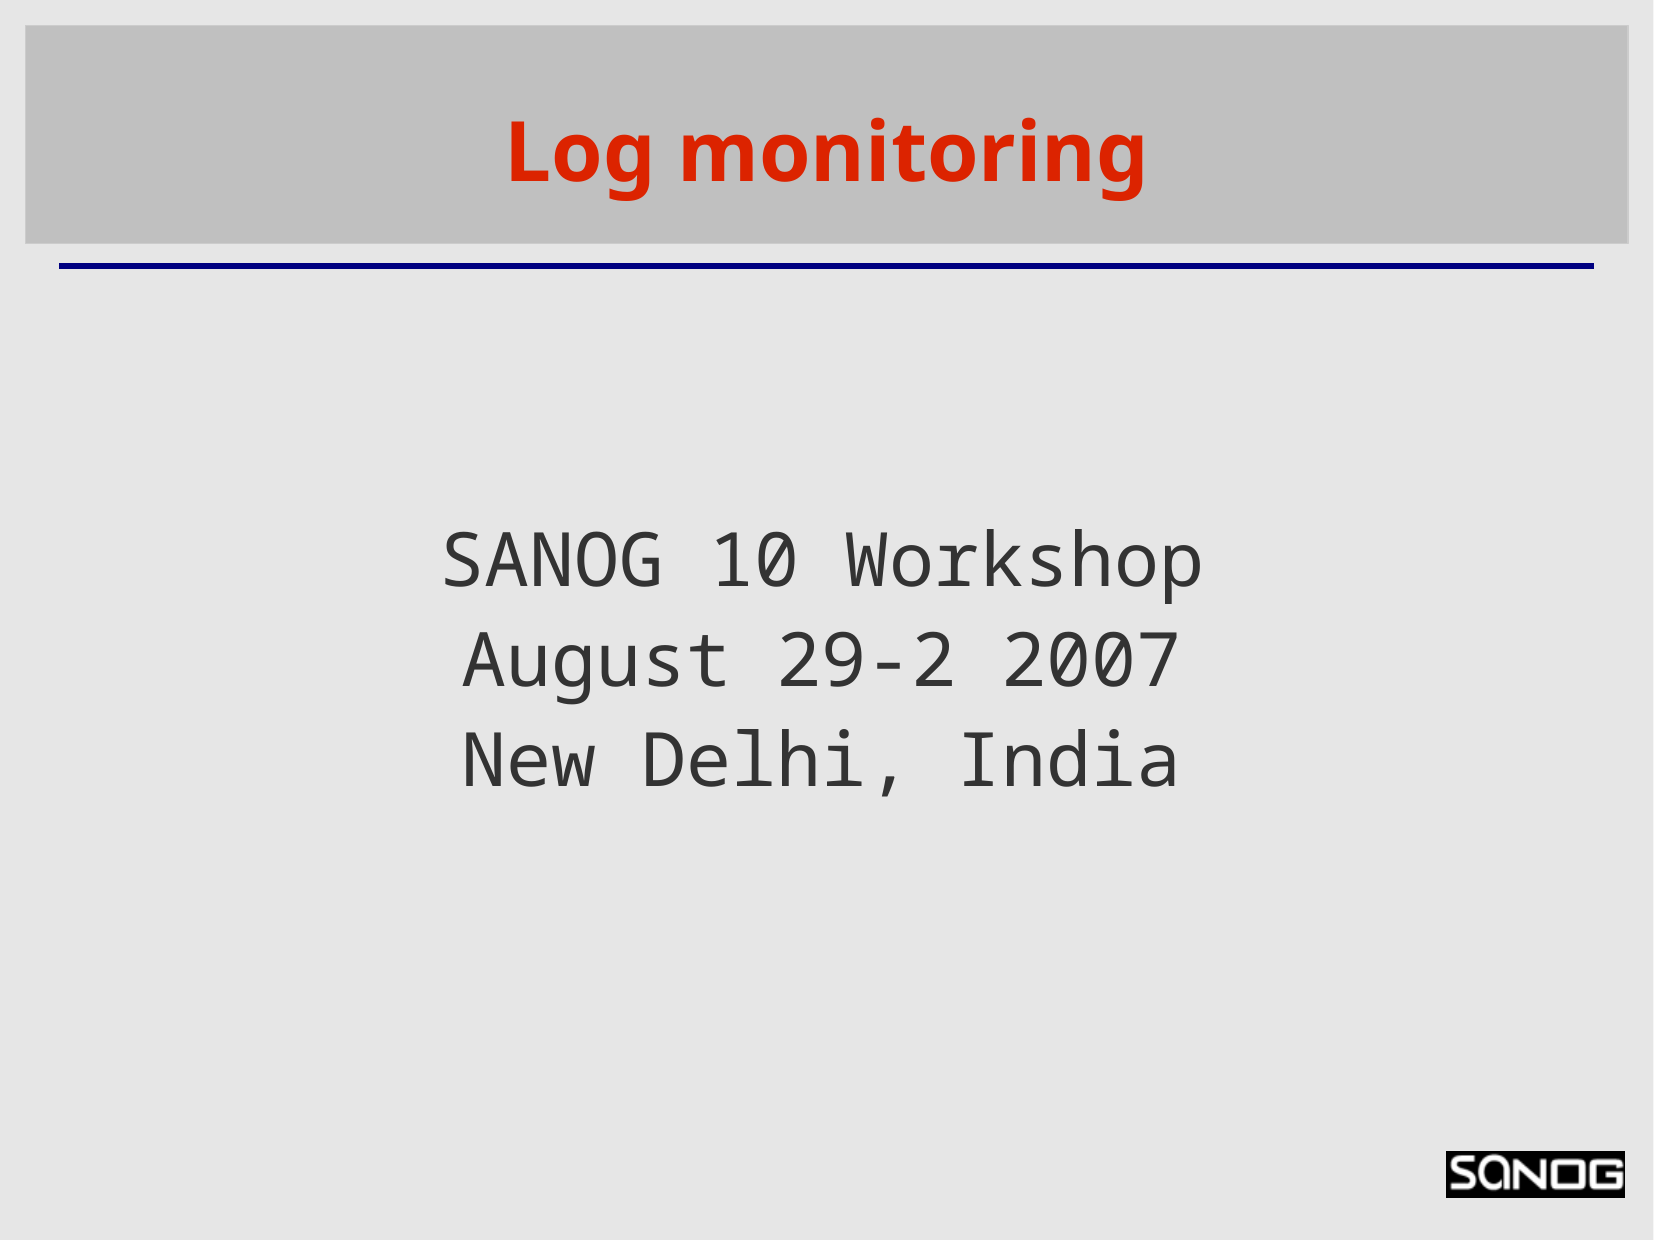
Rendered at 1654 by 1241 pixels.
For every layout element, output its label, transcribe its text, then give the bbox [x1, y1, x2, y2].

title Log monitoring [121, 46, 1534, 254]
subtitle SANOG 10 Workshop August 29-2 2007 New Delhi, India [84, 294, 1524, 1118]
picture [1446, 1151, 1625, 1198]
